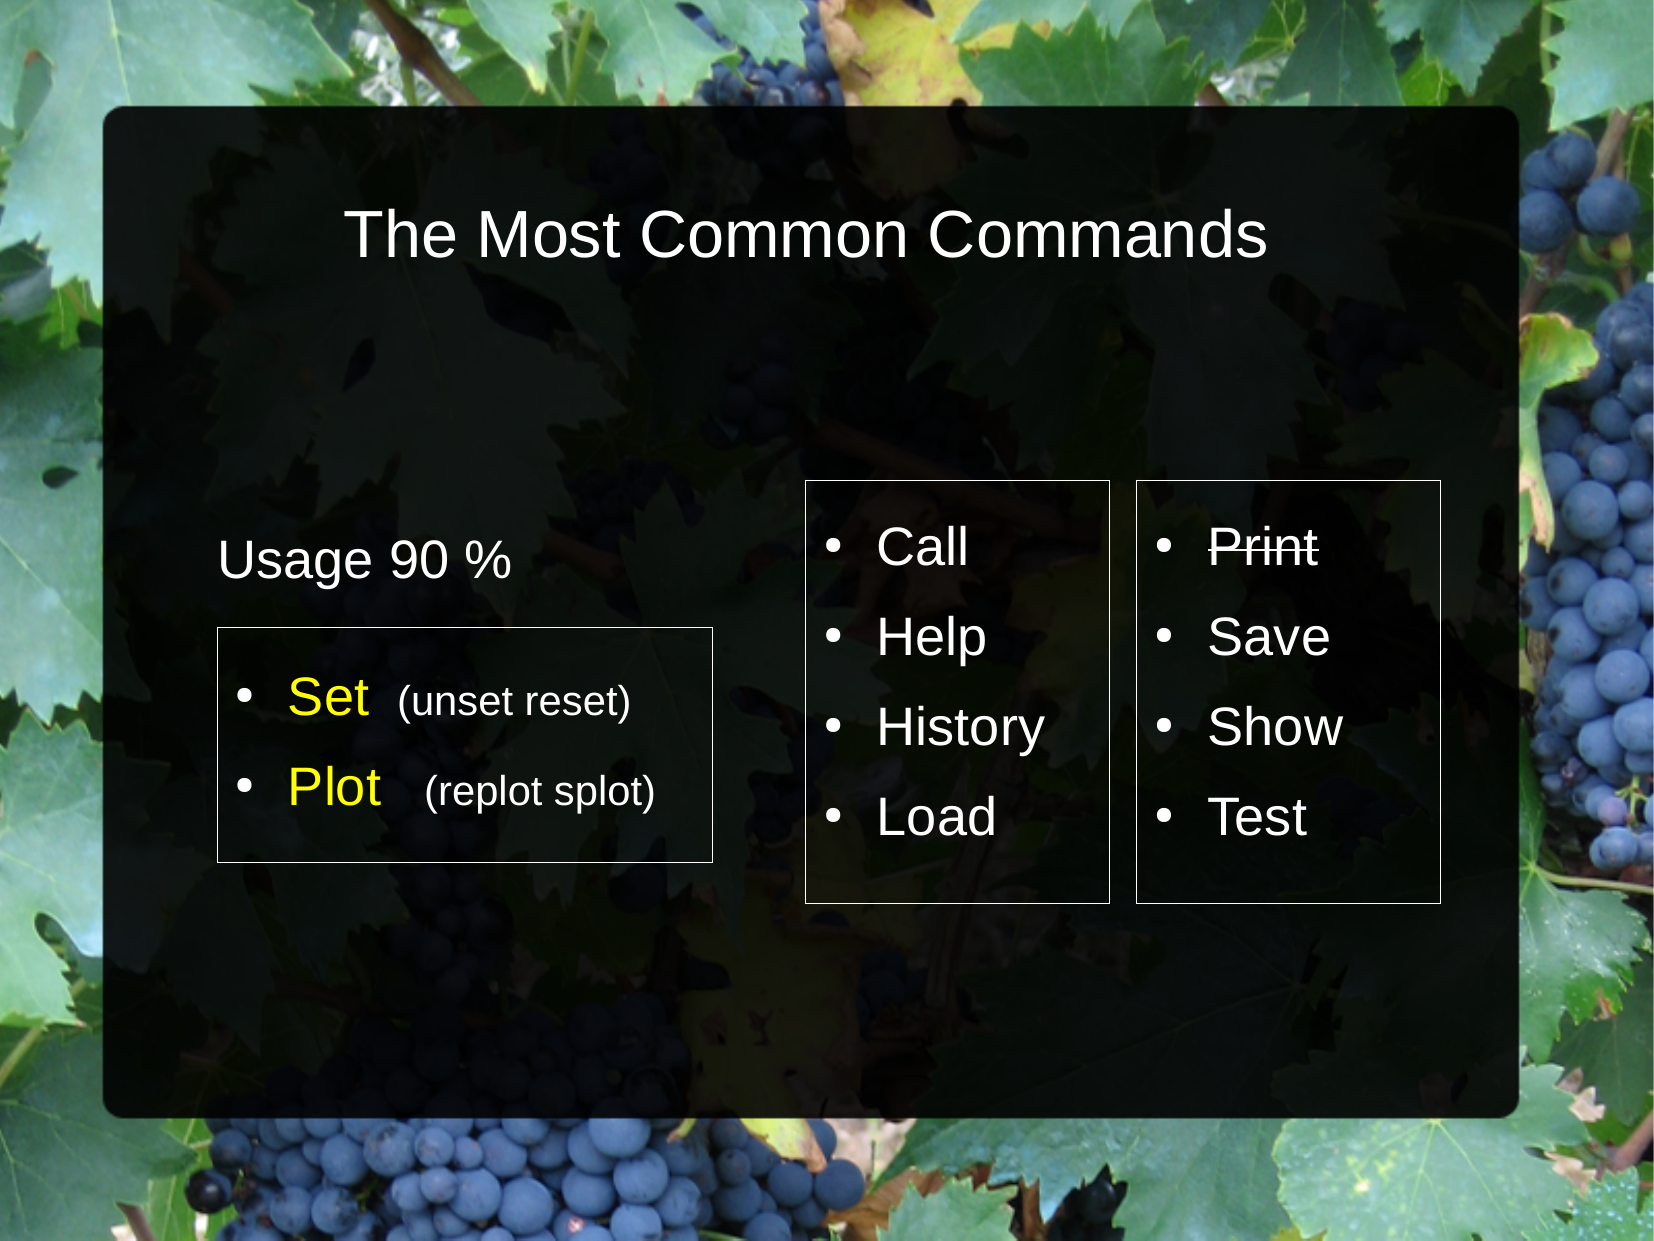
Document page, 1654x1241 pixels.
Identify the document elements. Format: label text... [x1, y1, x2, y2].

title The Most Common Commands [112, 130, 1501, 338]
list Set (unset reset) Plot (replot splot) [217, 627, 713, 863]
list Usage 90 % [217, 529, 601, 591]
list Print Save Show Test [1136, 480, 1441, 904]
list Call Help History Load [805, 480, 1110, 904]
picture [0, 0, 1654, 1241]
